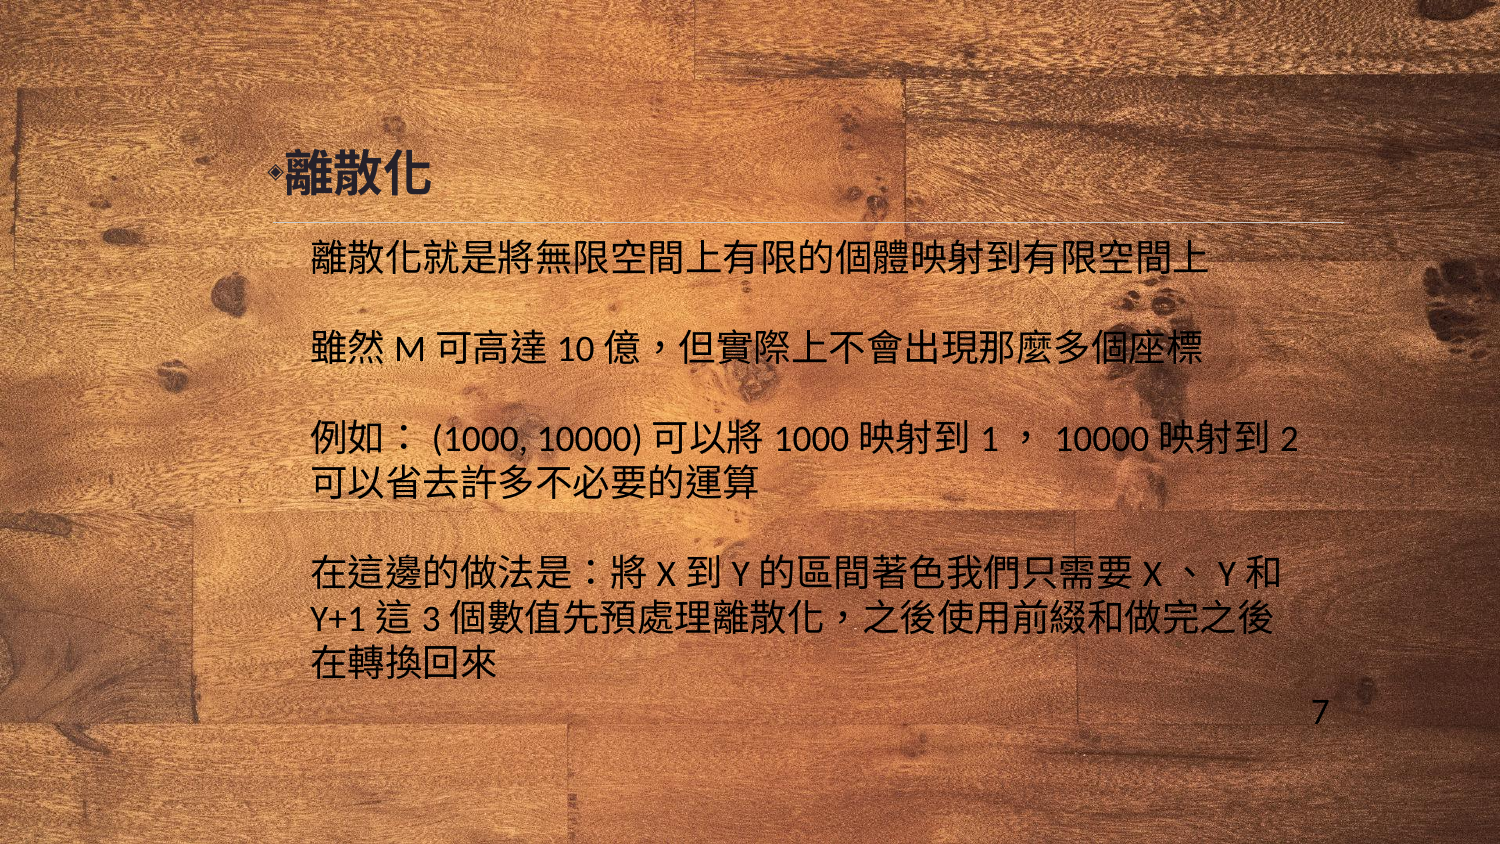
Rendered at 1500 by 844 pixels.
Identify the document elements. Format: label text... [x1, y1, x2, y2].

text_box 7 [1316, 672, 1386, 737]
text_box 離散化就是將無限空間上有限的個體映射到有限空間上 雖然M可高達10億，但實際上不會出現那麼多個座標 例如：(1000, 10000)可以將1000映射到1，10000映射到2 可以省去許多不必要的運算 在這邊的做法是：將X到Y的區間著色我們只需要X、Y和Y+1這3個數值先預處理離散化，之後使用前綴和做完之後在轉換回來 [295, 225, 1316, 741]
list 離散化 [252, 126, 746, 216]
